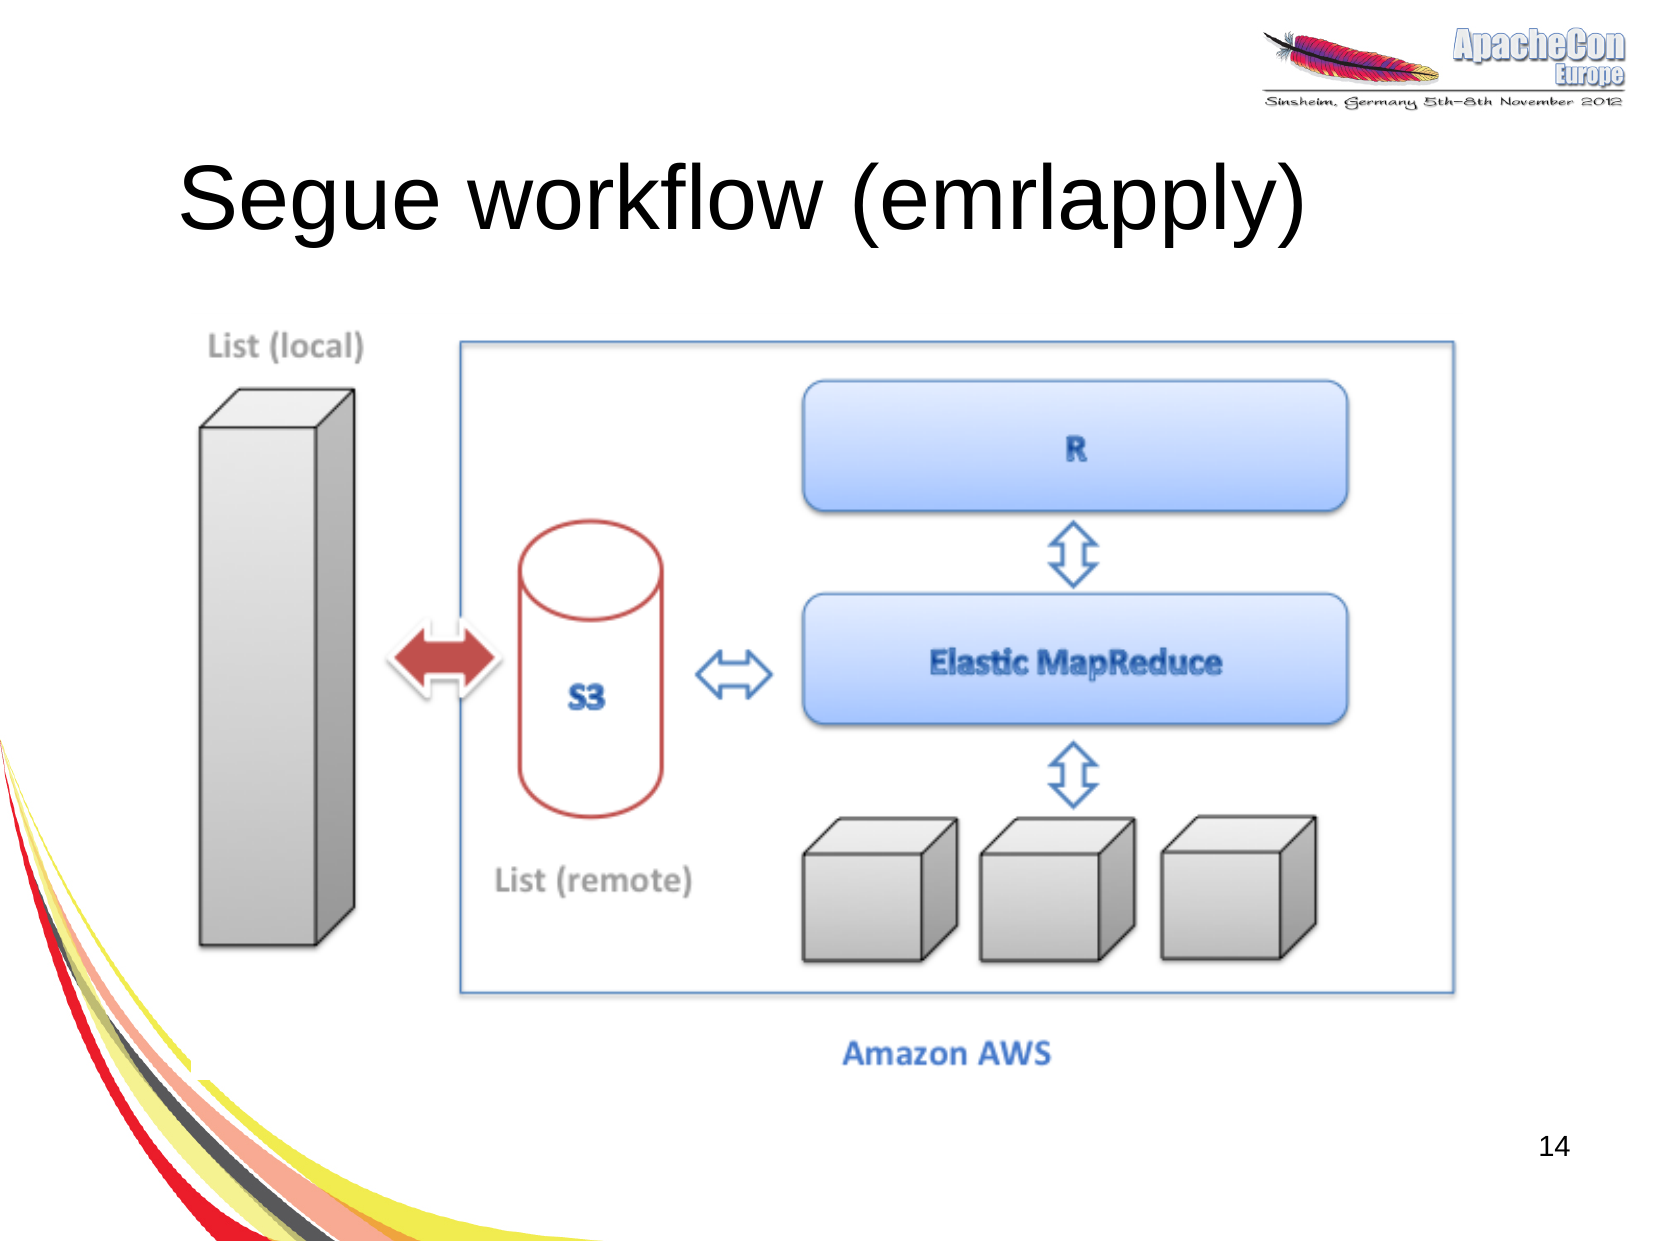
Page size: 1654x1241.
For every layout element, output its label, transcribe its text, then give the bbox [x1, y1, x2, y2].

title Segue workflow (emrlapply) [177, 141, 1536, 254]
picture [0, 0, 1654, 1241]
